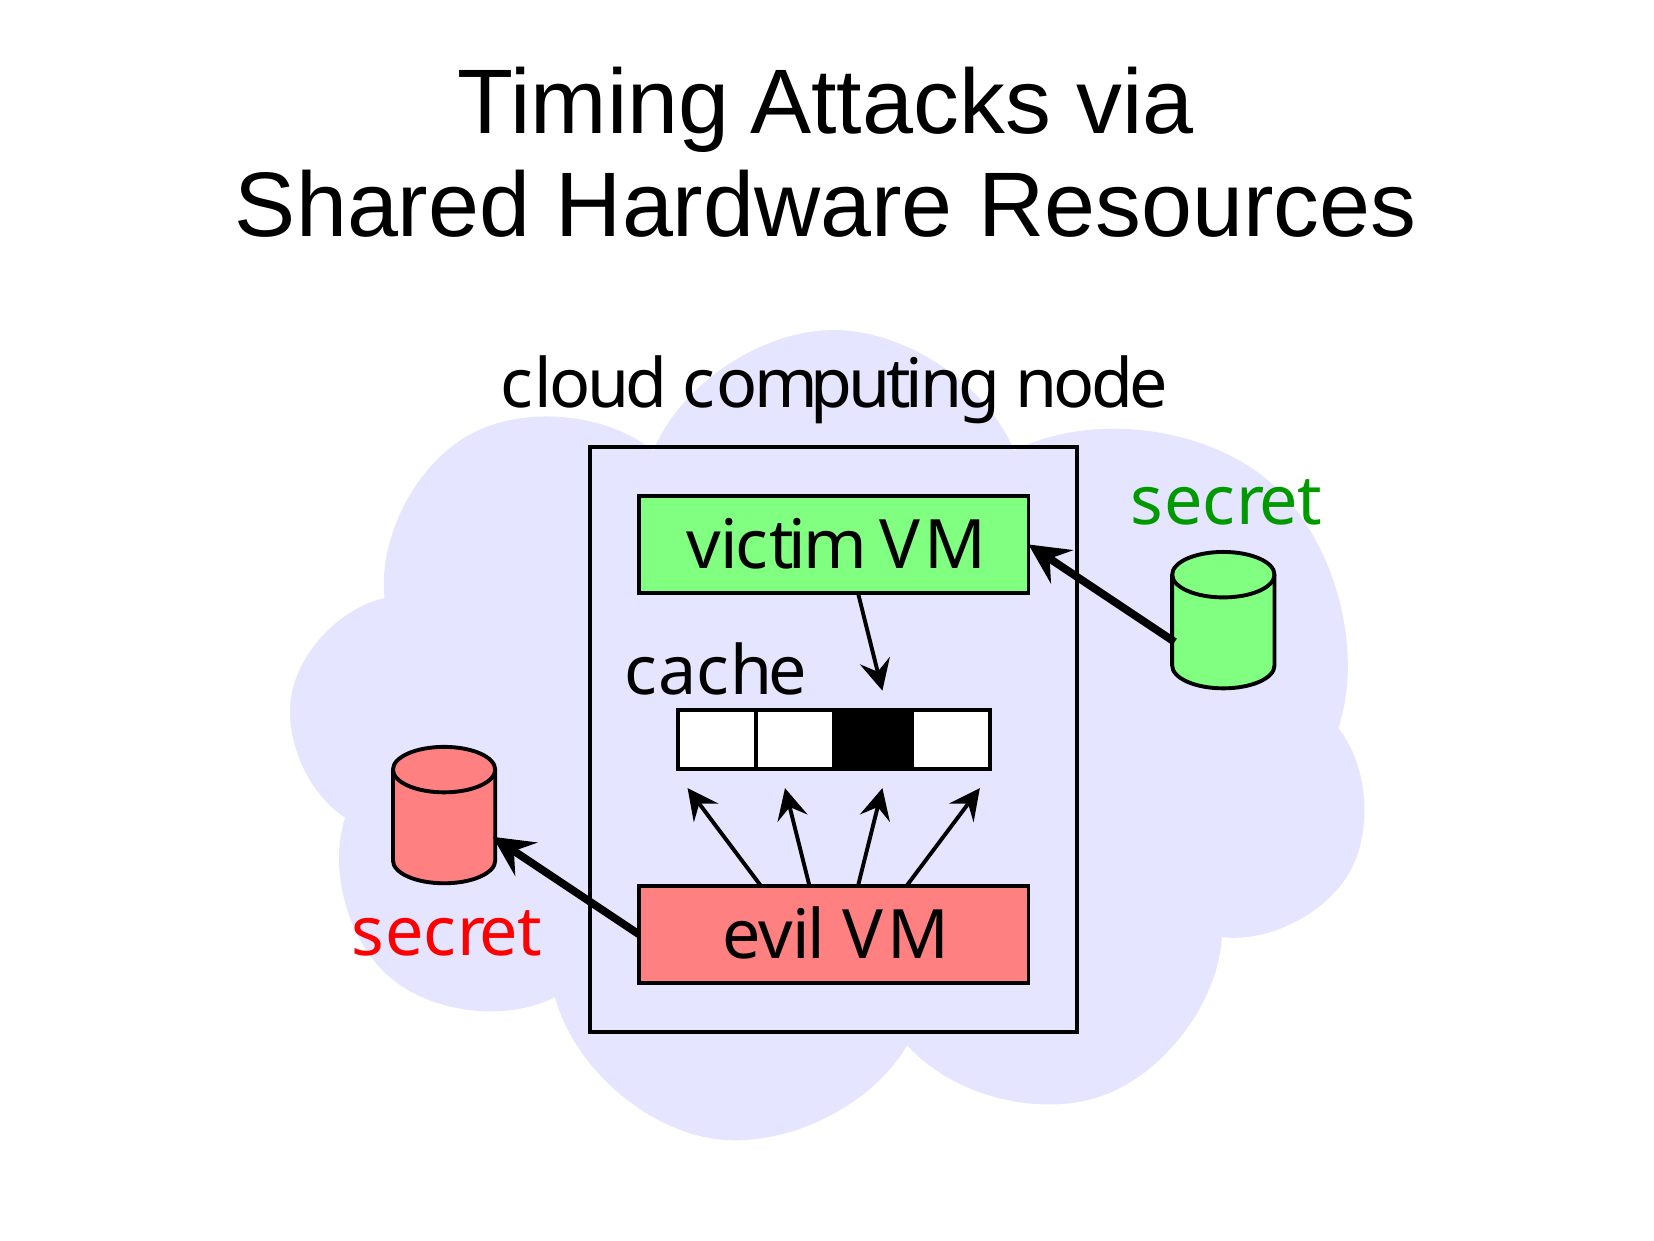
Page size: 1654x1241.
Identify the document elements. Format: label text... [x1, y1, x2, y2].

picture [290, 330, 1365, 1141]
title Timing Attacks via Shared Hardware Resources [82, 49, 1571, 257]
